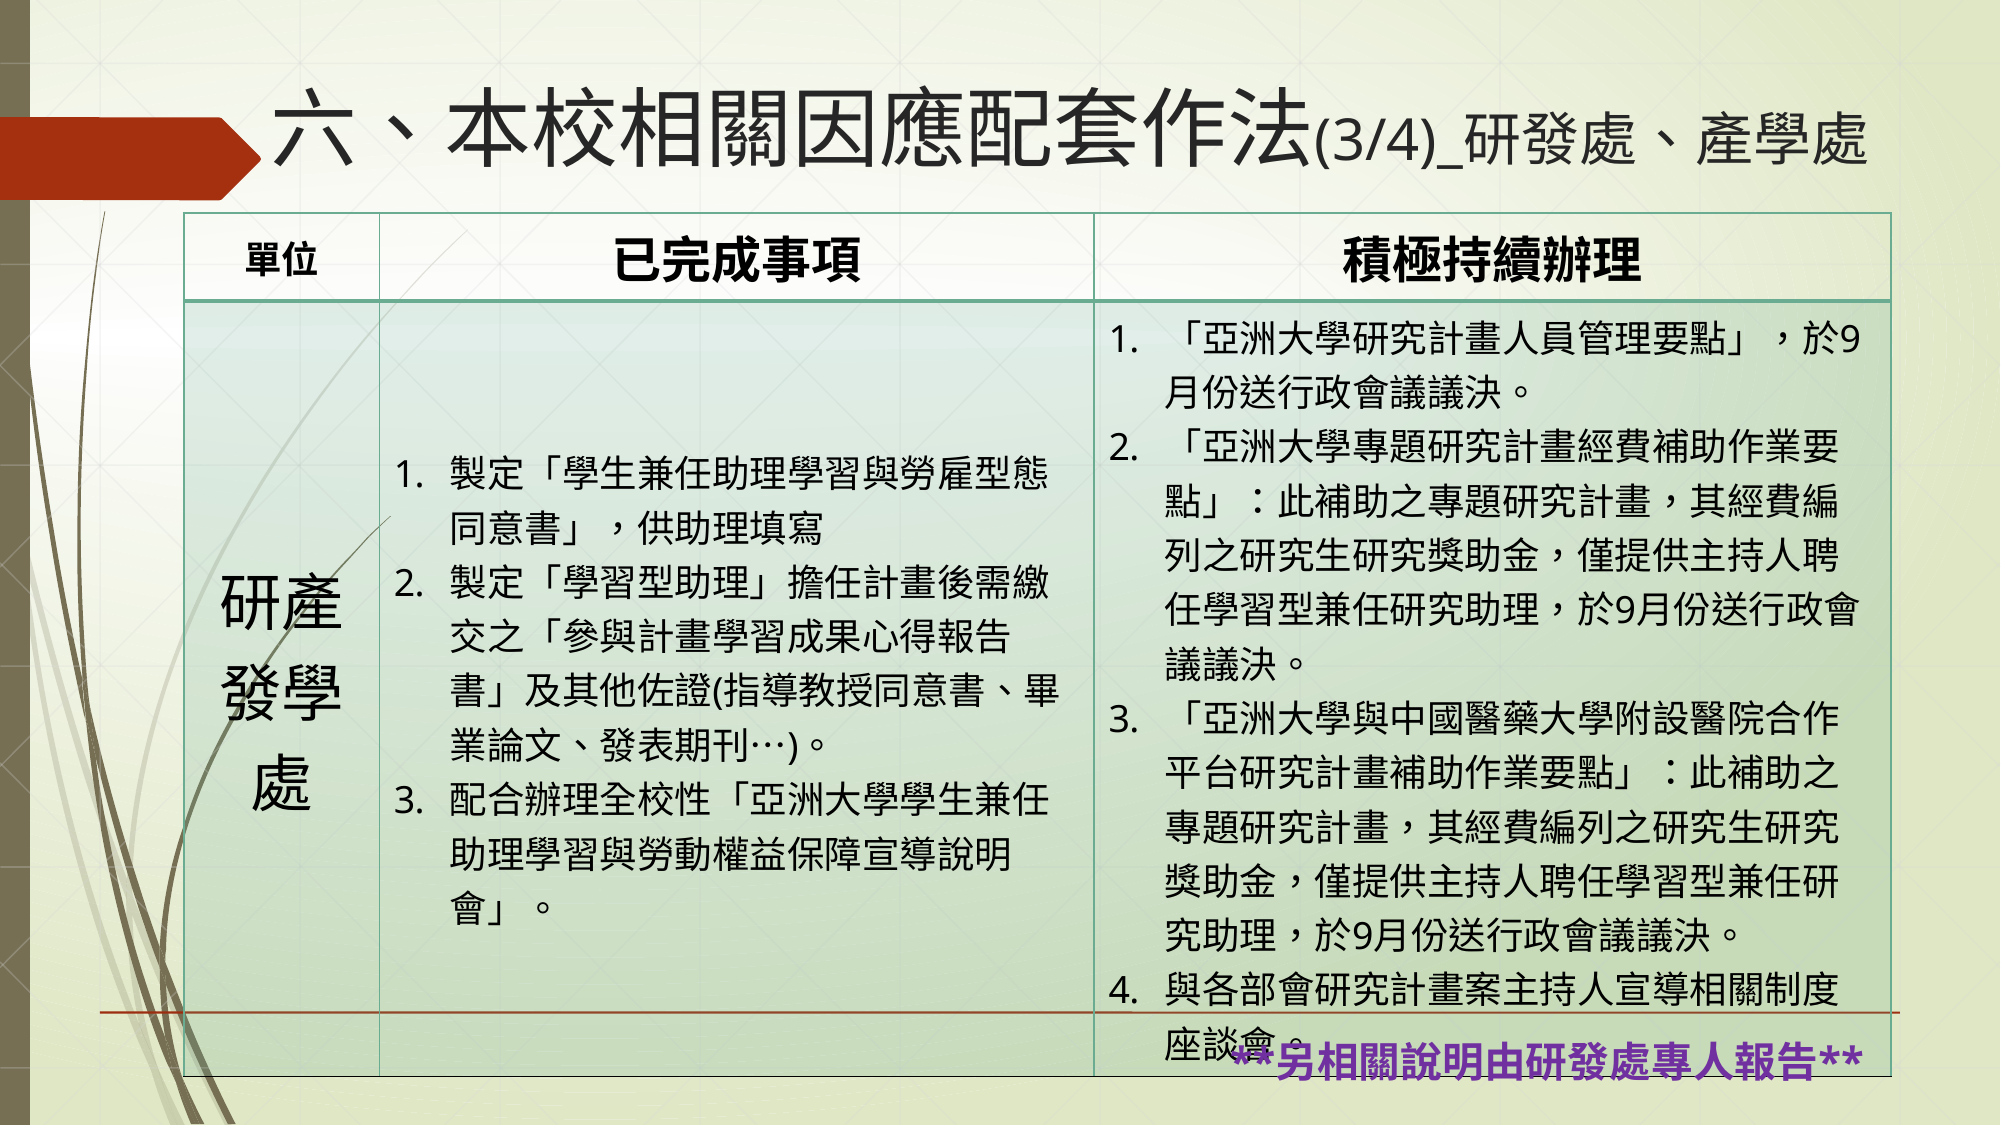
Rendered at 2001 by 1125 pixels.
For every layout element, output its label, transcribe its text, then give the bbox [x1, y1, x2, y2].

table_header 積極持續辦理 [1095, 214, 1890, 299]
table_cell 製定「學生兼任助理學習與勞雇型態同意書」，供助理填寫 製定「學習型助理」擔任計畫後需繳交之「參與計畫學習成果心得報告書」及其他佐證(指導教授同意書、畢業論文、發表期刊…)。 配合辦理全校性「亞洲大學學生兼任助理學習與勞動權益保障宣導說明會」。 [380, 303, 1093, 1076]
table_header 已完成事項 [380, 214, 1093, 299]
table_cell 研產 發學 處 [185, 303, 379, 1076]
text_box 六、本校相關因應配套作法(3/4)_研發處、產學處 [255, 66, 1898, 205]
text_box **另相關說明由研發處專人報告** [1215, 1028, 1898, 1098]
table_cell 「亞洲大學研究計畫人員管理要點」，於9月份送行政會議議決。 「亞洲大學專題研究計畫經費補助作業要點」：此補助之專題研究計畫，其經費編列之研究生研究獎助金，僅提供主持人聘任學習型兼任研究助理，於9月份送行政會議議決。 「亞洲大學與中國醫藥大學附設醫院合作平台研究計畫補助作業要點」：此補助之專題研究計畫，其經費編列之研究生研究獎助金，僅提供主持人聘任學習型兼任研究助理，於9月份送行政會議議決。 與各部會研究計畫案主持人宣導相關制度座談會。 [1095, 303, 1890, 1076]
table_header 單位 [185, 214, 379, 299]
